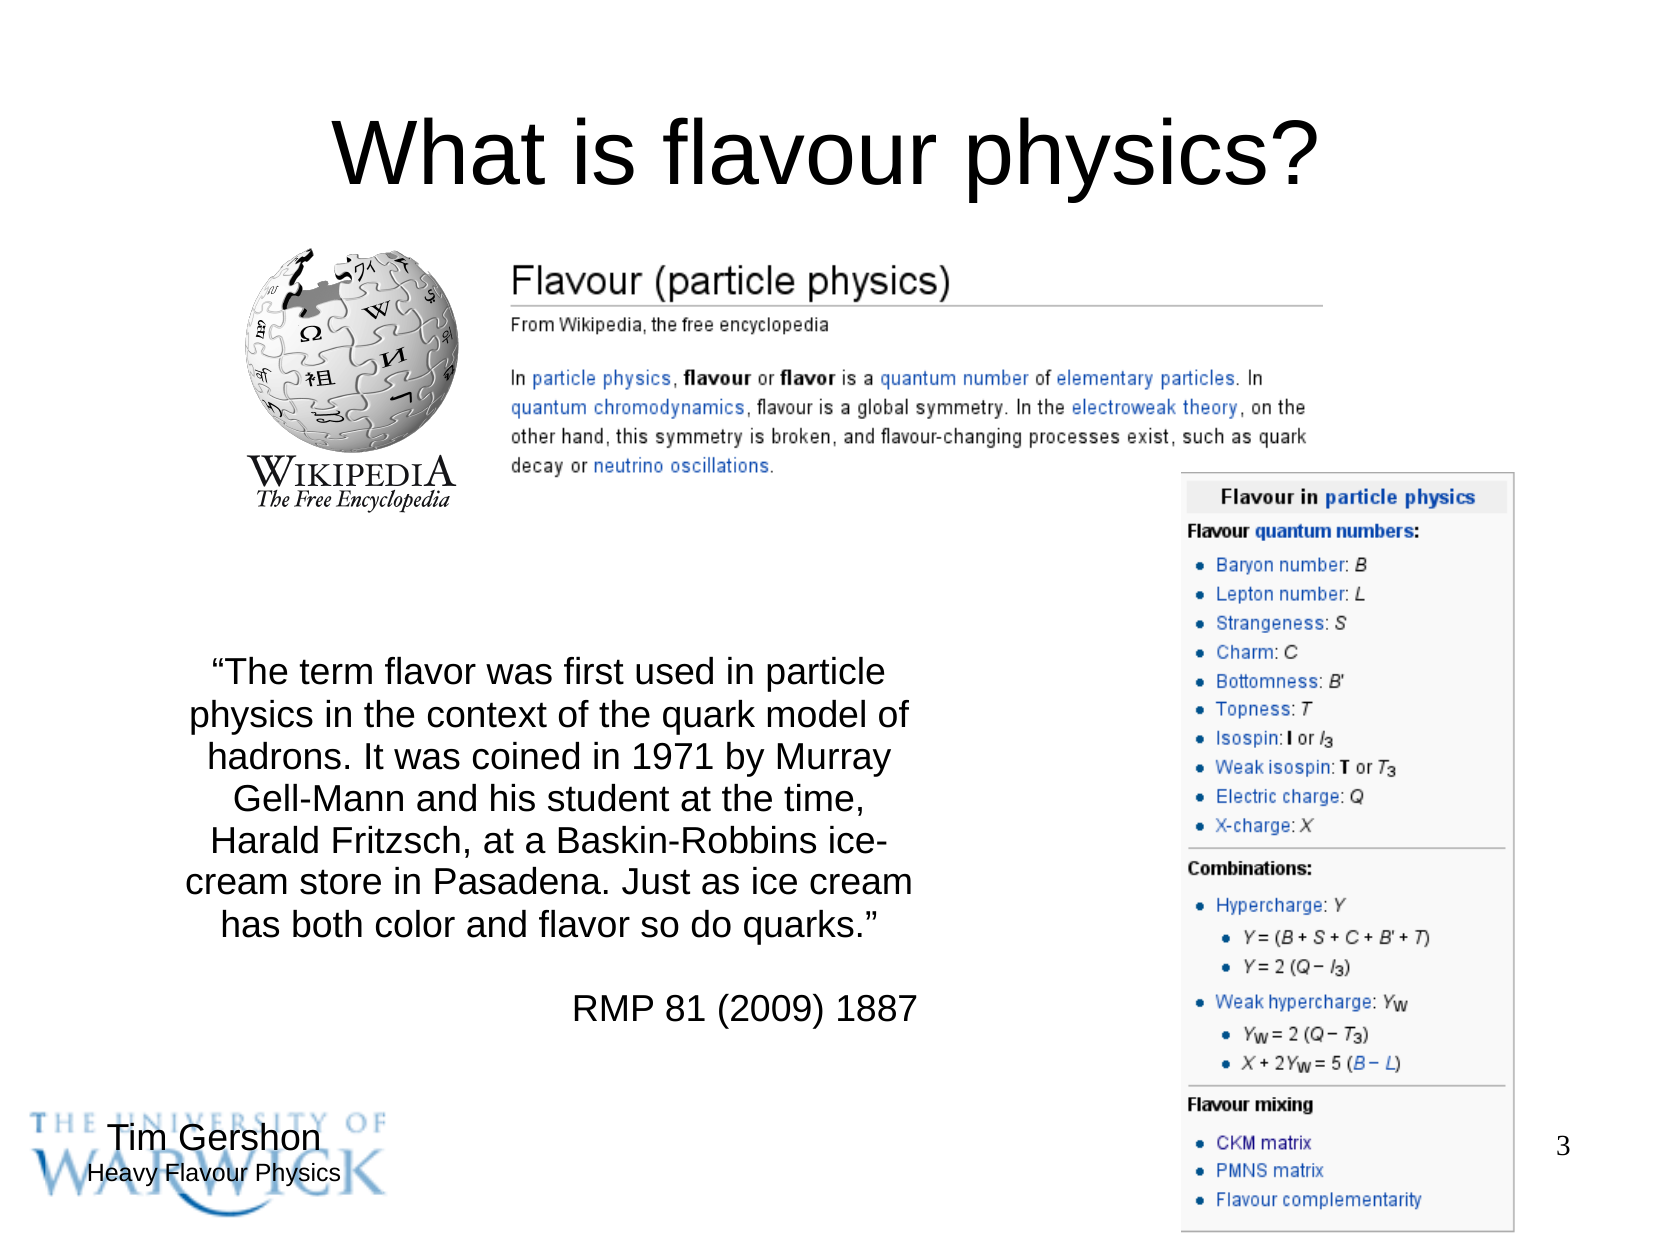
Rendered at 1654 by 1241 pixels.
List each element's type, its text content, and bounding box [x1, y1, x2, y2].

picture [19, 1106, 406, 1232]
text_box Tim Gershon Heavy Flavour Physics [45, 1108, 383, 1194]
text_box “The term flavor was first used in particle physics in the context of the quark model of hadrons. It was coined in 1971 by Murray Gell-Mann and his student at the time, Harald Fritzsch, at a Baskin-Robbins ice-cream store in Pasadena. Just as ice cream has both color and flavor so do quarks.” RMP 81 (2009) 1887 [165, 643, 934, 1037]
picture [243, 246, 461, 513]
picture [494, 247, 1518, 1234]
title What is flavour physics? [82, 49, 1571, 257]
